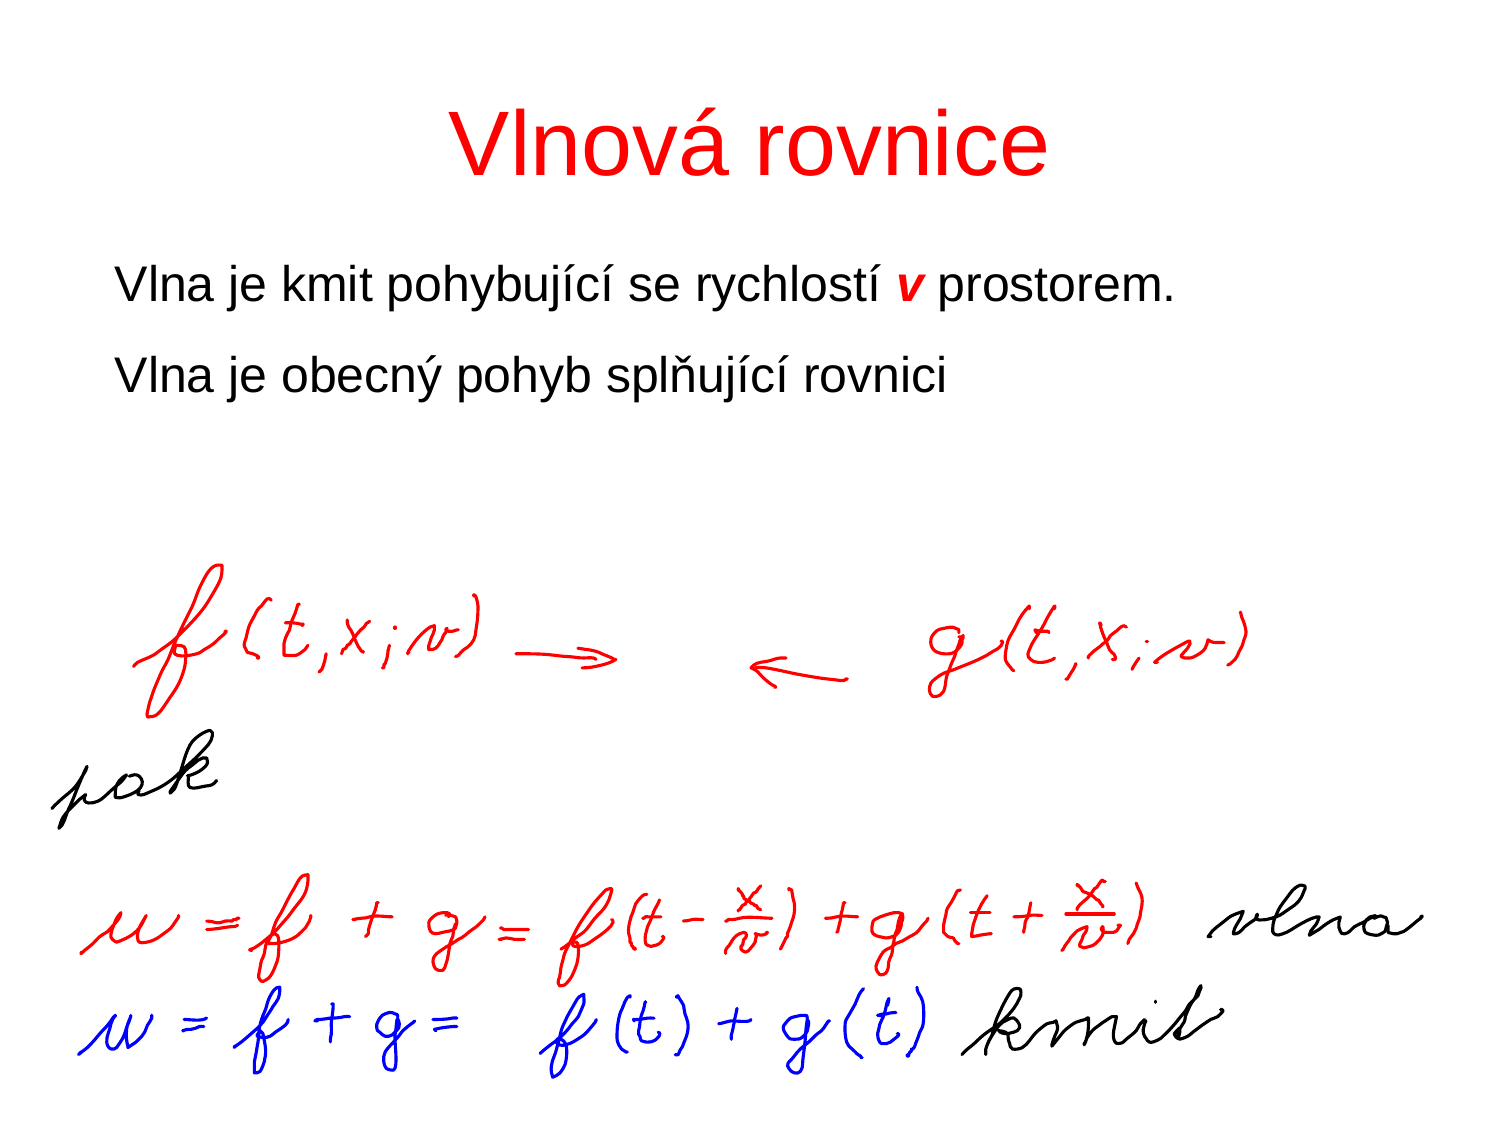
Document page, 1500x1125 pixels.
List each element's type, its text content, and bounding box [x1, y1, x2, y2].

chart [573, 411, 927, 967]
chart [874, 915, 898, 936]
text_box Vlna je kmit pohybující se rychlostí v prostorem. Vlna je obecný pohyb splňující rovnici [100, 243, 1341, 411]
chart [577, 891, 609, 934]
chart [878, 951, 890, 967]
chart [890, 924, 927, 967]
title Vlnová rovnice [75, 45, 1426, 233]
